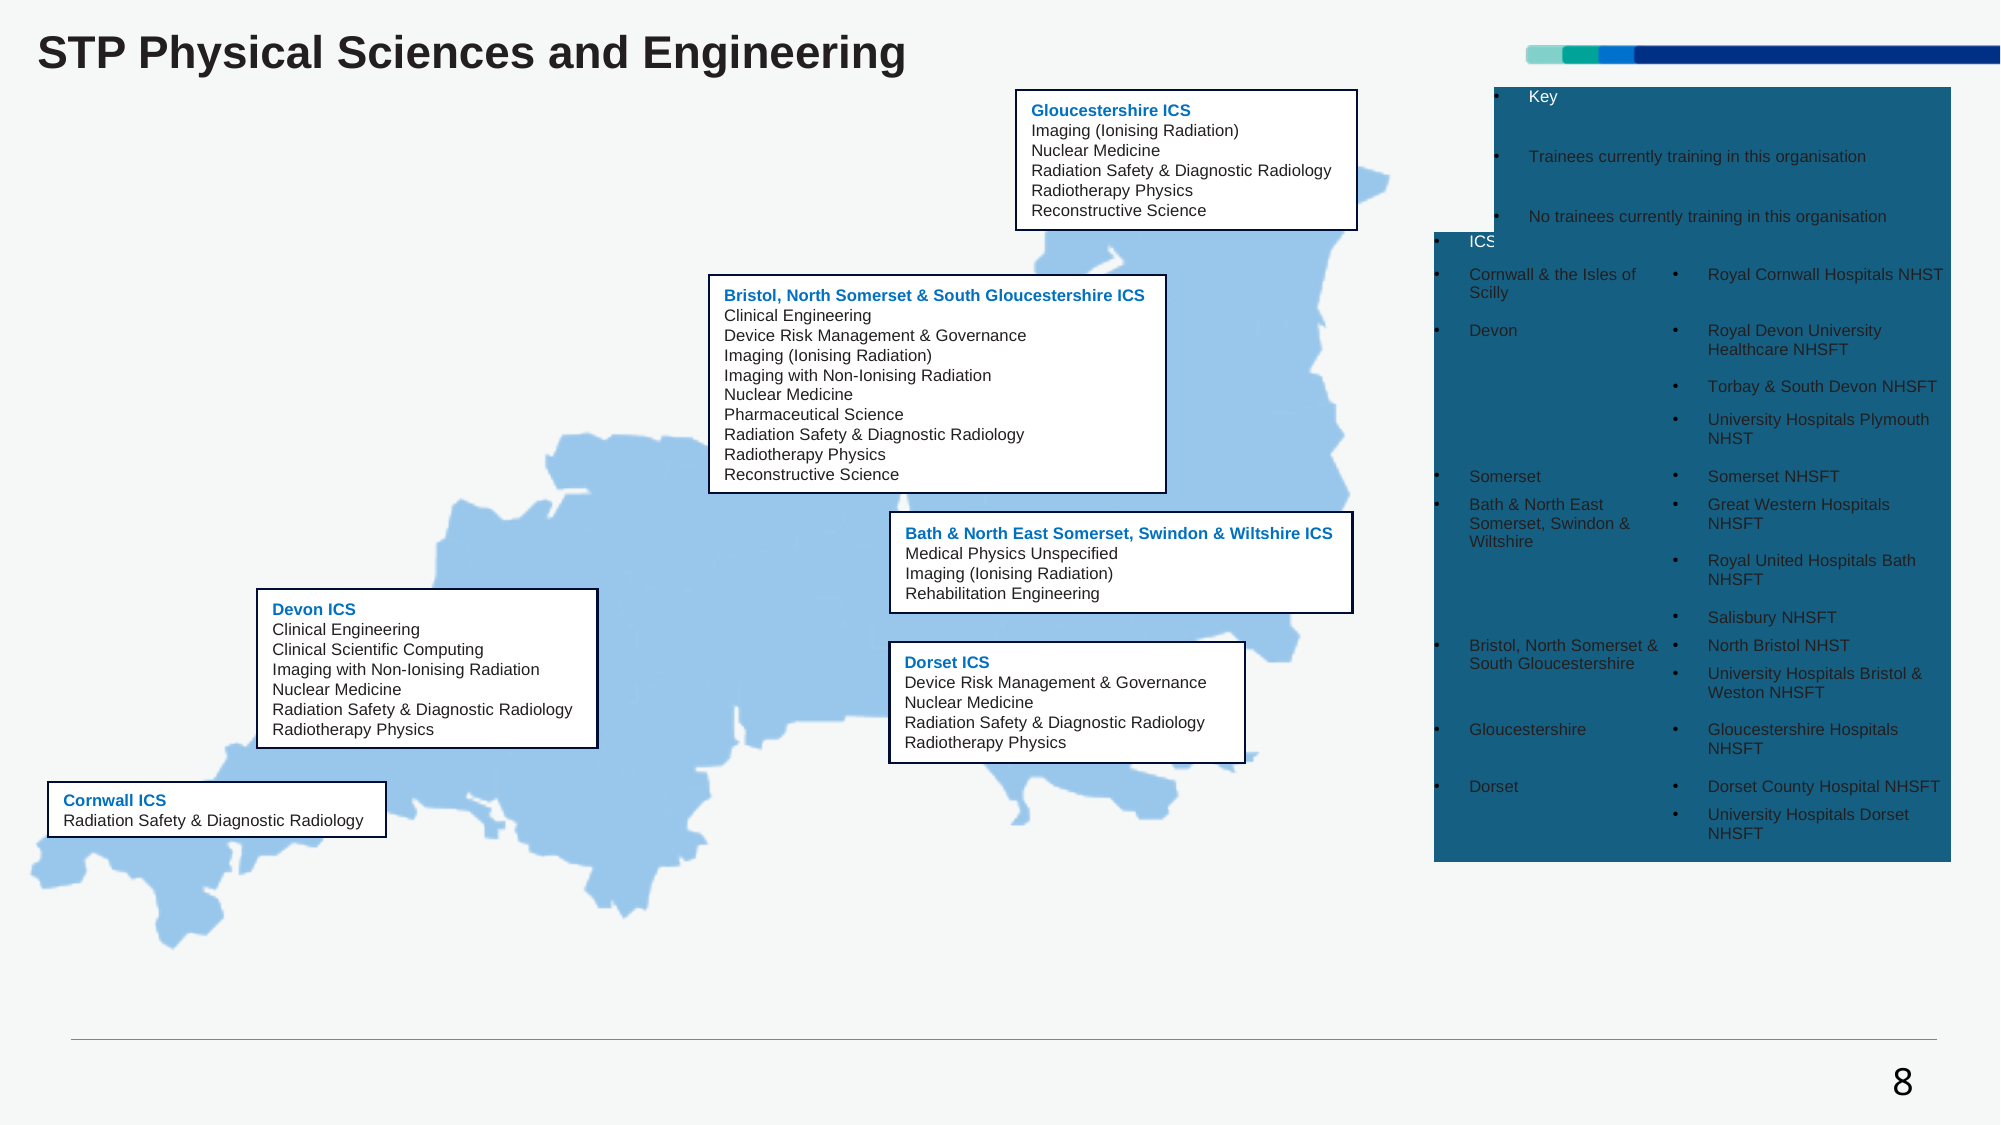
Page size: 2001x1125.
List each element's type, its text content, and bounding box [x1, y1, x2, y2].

text_box Devon ICS Clinical Engineering Clinical Scientific Computing Imaging with Non-Ionising Radiation Nuclear Medicine Radiation Safety & Diagnostic Radiology Radiotherapy Physics [257, 589, 598, 748]
table_cell Great Western Hospitals NHSFT [1673, 495, 1951, 551]
table_cell University Hospitals Bristol & Weston NHSFT [1673, 664, 1951, 721]
table_cell [1893, 147, 1951, 207]
table_cell Somerset [1434, 467, 1673, 495]
table_header Key [1494, 87, 1893, 147]
table_cell Gloucestershire [1434, 721, 1673, 777]
table_cell Royal Devon University Healthcare NHSFT [1673, 321, 1951, 378]
text_box Dorset ICS Device Risk Management & Governance Nuclear Medicine Radiation Safety & Diagnostic Radiology Radiotherapy Physics [889, 642, 1245, 763]
table_cell Royal United Hospitals Bath NHSFT [1673, 551, 1951, 608]
table_cell Royal Cornwall Hospitals NHST [1673, 267, 1951, 321]
text_box Gloucestershire ICS Imaging (Ionising Radiation) Nuclear Medicine Radiation Safety & Diagnostic Radiology Radiotherapy Physics Reconstructive Science [1016, 90, 1357, 230]
table_cell University Hospitals Dorset NHSFT [1673, 805, 1951, 862]
table_cell Devon [1434, 321, 1673, 467]
table_cell Somerset NHSFT [1673, 467, 1951, 495]
table_cell Bristol, North Somerset & South Gloucestershire [1434, 636, 1673, 721]
text_box Bath & North East Somerset, Swindon & Wiltshire ICS Medical Physics Unspecified Imaging (Ionising Radiation) Rehabilitation Engineering [890, 512, 1352, 613]
table_cell Salisbury NHSFT [1673, 608, 1951, 636]
table_cell Cornwall & the Isles of Scilly [1434, 265, 1673, 321]
table_cell Dorset County Hospital NHSFT [1673, 777, 1951, 805]
picture [21, 117, 1404, 976]
text_box STP Physical Sciences and Engineering [22, 15, 1122, 86]
table_cell Trainees currently training in this organisation [1494, 147, 1893, 207]
text_box Cornwall ICS Radiation Safety & Diagnostic Radiology [48, 782, 386, 837]
table_cell No trainees currently training in this organisation [1494, 207, 1893, 267]
table_cell [1893, 207, 1951, 267]
text_box Bristol, North Somerset & South Gloucestershire ICS Clinical Engineering Device Risk Management & Governance Imaging (Ionising Radiation) Imaging with Non-Ionising Radiation Nuclear Medicine Pharmaceutical Science Radiation Safety & Diagnostic Radiology Radiotherapy Physics Reconstructive Science [709, 275, 1166, 493]
table_cell Dorset [1434, 777, 1673, 862]
table_cell Bath & North East Somerset, Swindon & Wiltshire [1434, 495, 1673, 636]
table_cell University Hospitals Plymouth NHST [1673, 411, 1951, 467]
table_header [1893, 87, 1951, 147]
table_header ICS [1434, 232, 1494, 265]
table_cell Torbay & South Devon NHSFT [1673, 378, 1951, 411]
table_cell Gloucestershire Hospitals NHSFT [1673, 721, 1951, 777]
table_cell North Bristol NHST [1673, 636, 1951, 664]
